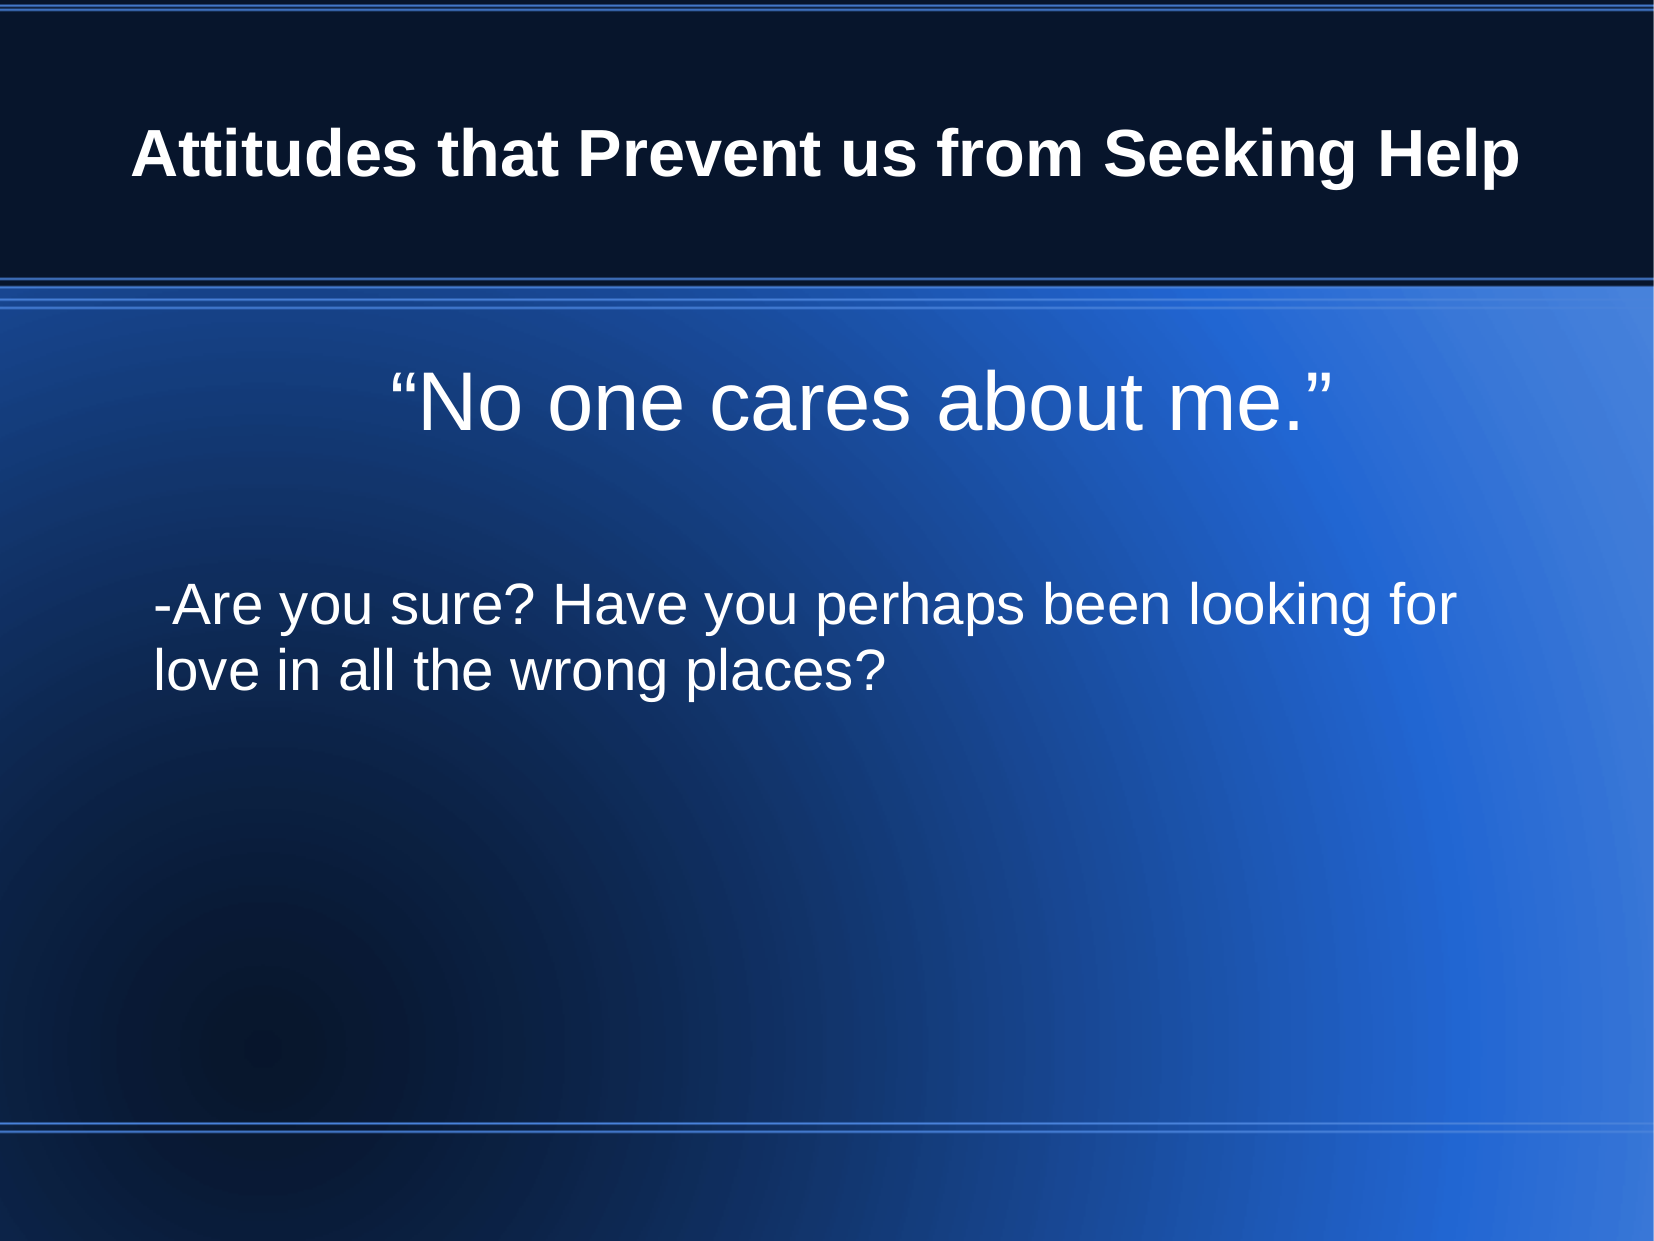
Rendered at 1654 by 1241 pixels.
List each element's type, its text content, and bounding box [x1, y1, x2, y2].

picture [0, 0, 1654, 1241]
title Attitudes that Prevent us from Seeking Help [82, 49, 1571, 257]
list “No one cares about me.” -Are you sure? Have you perhaps been looking for love in all the wrong places? [82, 355, 1571, 1241]
